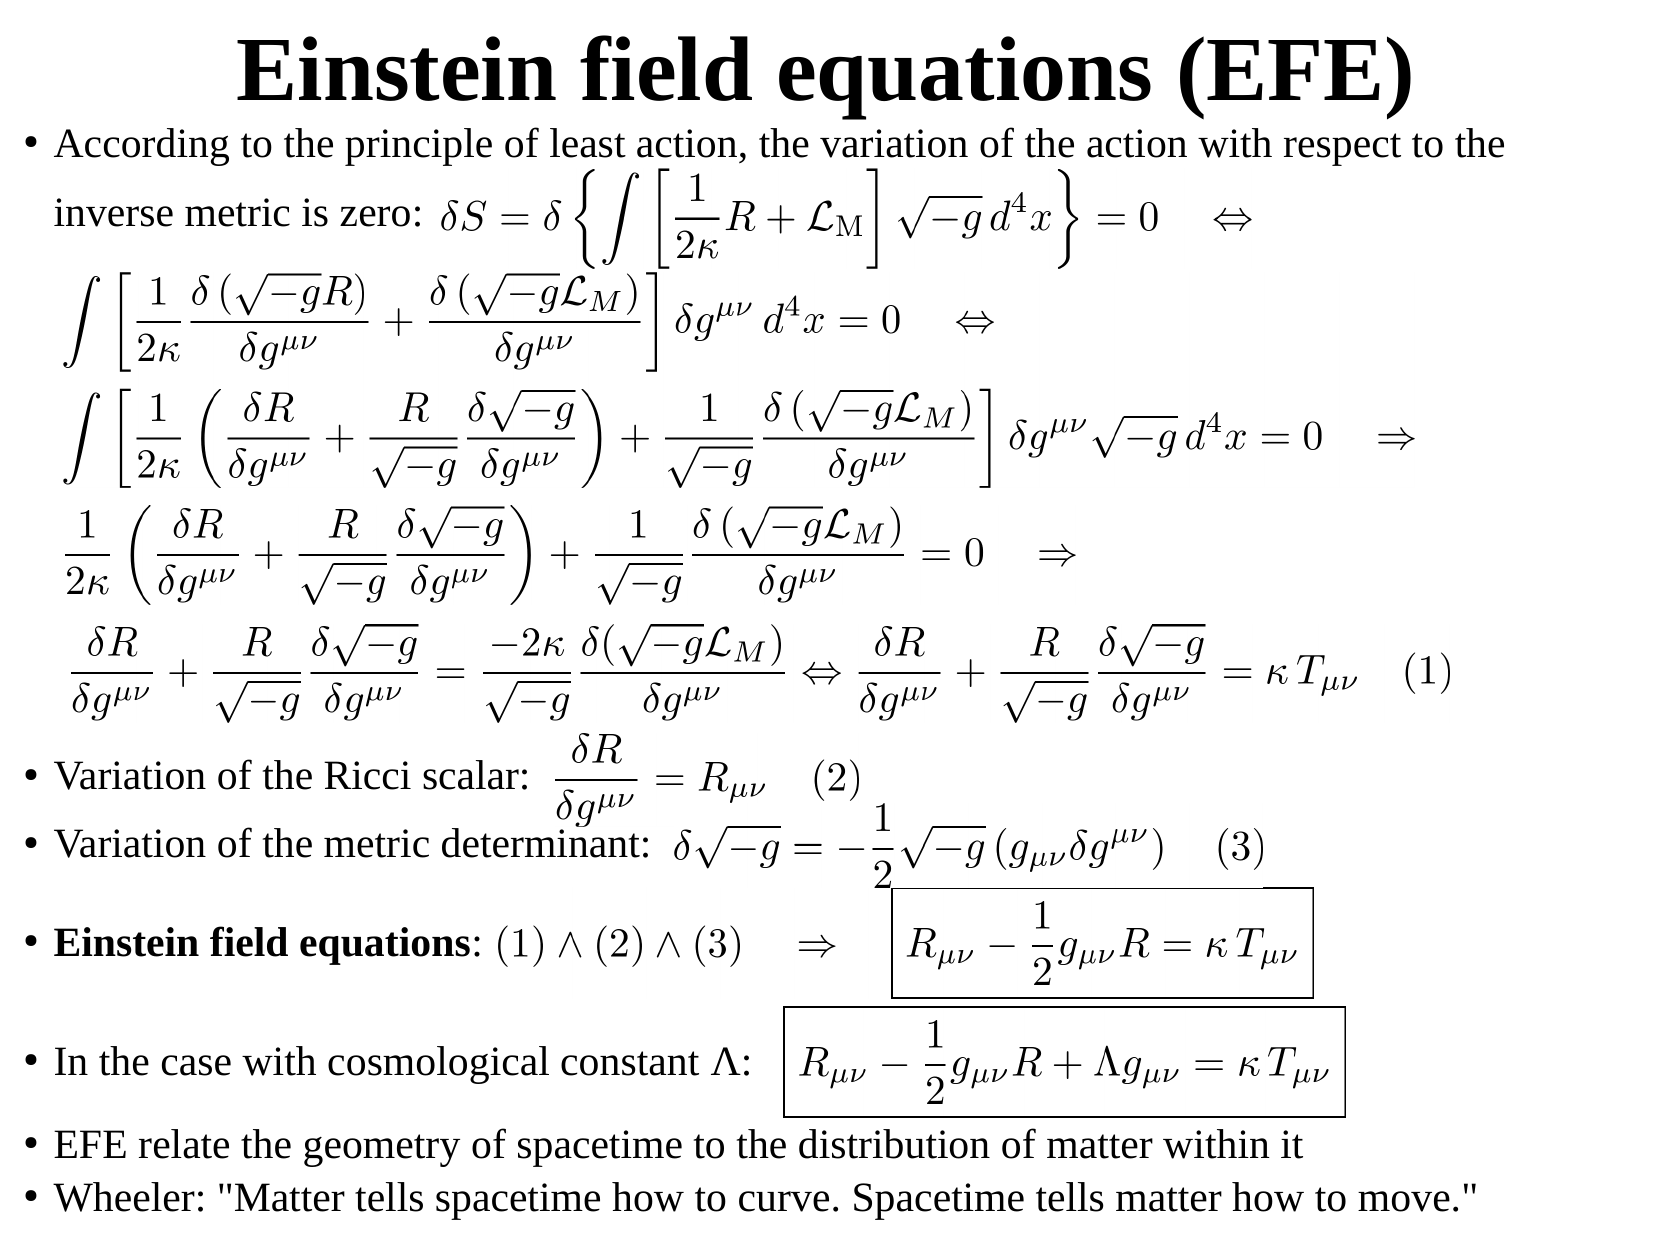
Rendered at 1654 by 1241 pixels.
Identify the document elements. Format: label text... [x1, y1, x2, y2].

title Einstein field equations (EFE) [82, 18, 1571, 121]
picture [783, 1006, 1346, 1118]
picture [63, 272, 1415, 488]
picture [441, 168, 1252, 269]
picture [498, 733, 1314, 999]
picture [65, 505, 1076, 605]
picture [71, 624, 1450, 723]
list According to the principle of least action, the variation of the action with respect to the inverse metric is zero: Variation of the Ricci scalar: Variation of the metric determinant: Einstein field equations: In the case with cosmological constant Λ: EFE relate the geometry of spacetime to the distribution of matter within it Wheeler: "Matter tells spacetime how to curve. Spacetime tells matter how to move." [23, 96, 1619, 1221]
